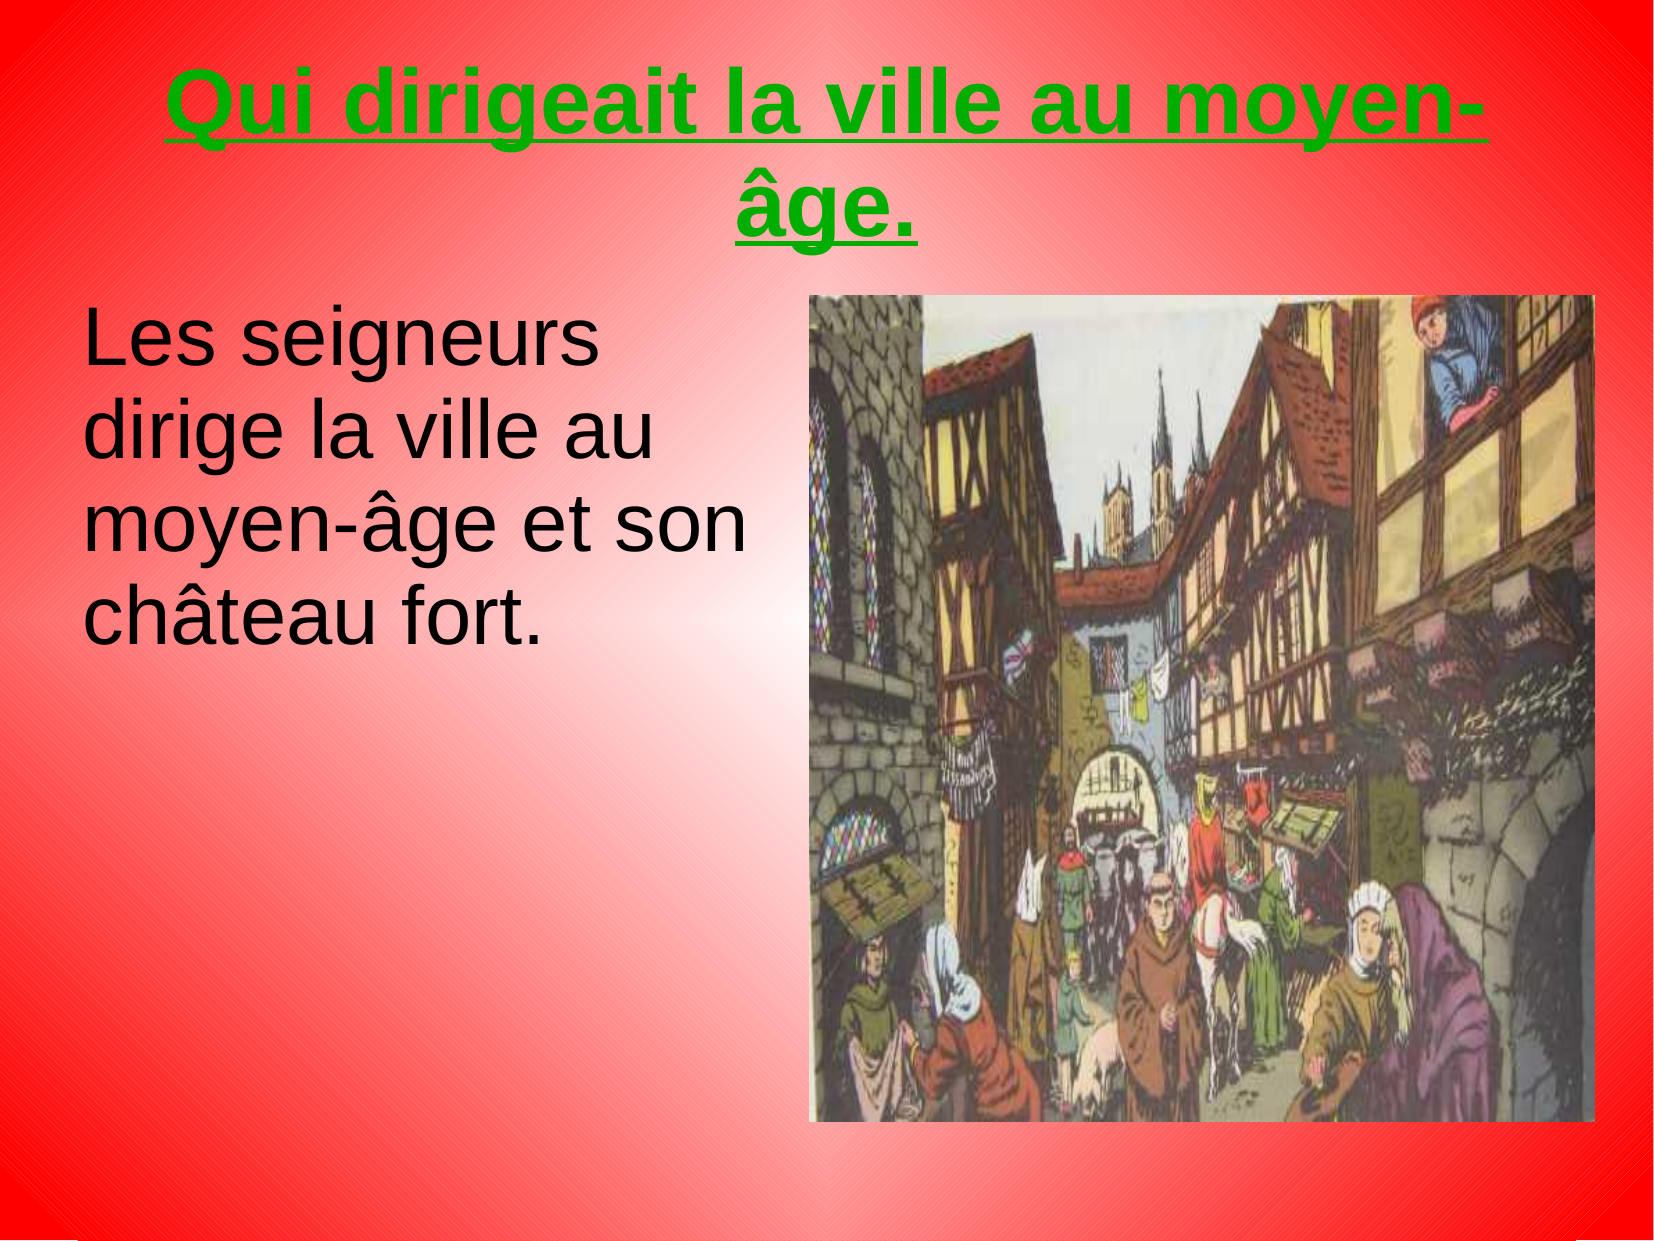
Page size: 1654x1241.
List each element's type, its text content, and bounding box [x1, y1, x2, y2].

title Qui dirigeait la ville au moyen-âge. [82, 49, 1571, 257]
picture [809, 295, 1595, 1123]
list Les seigneurs dirige la ville au moyen-âge et son château fort. [82, 290, 809, 1109]
